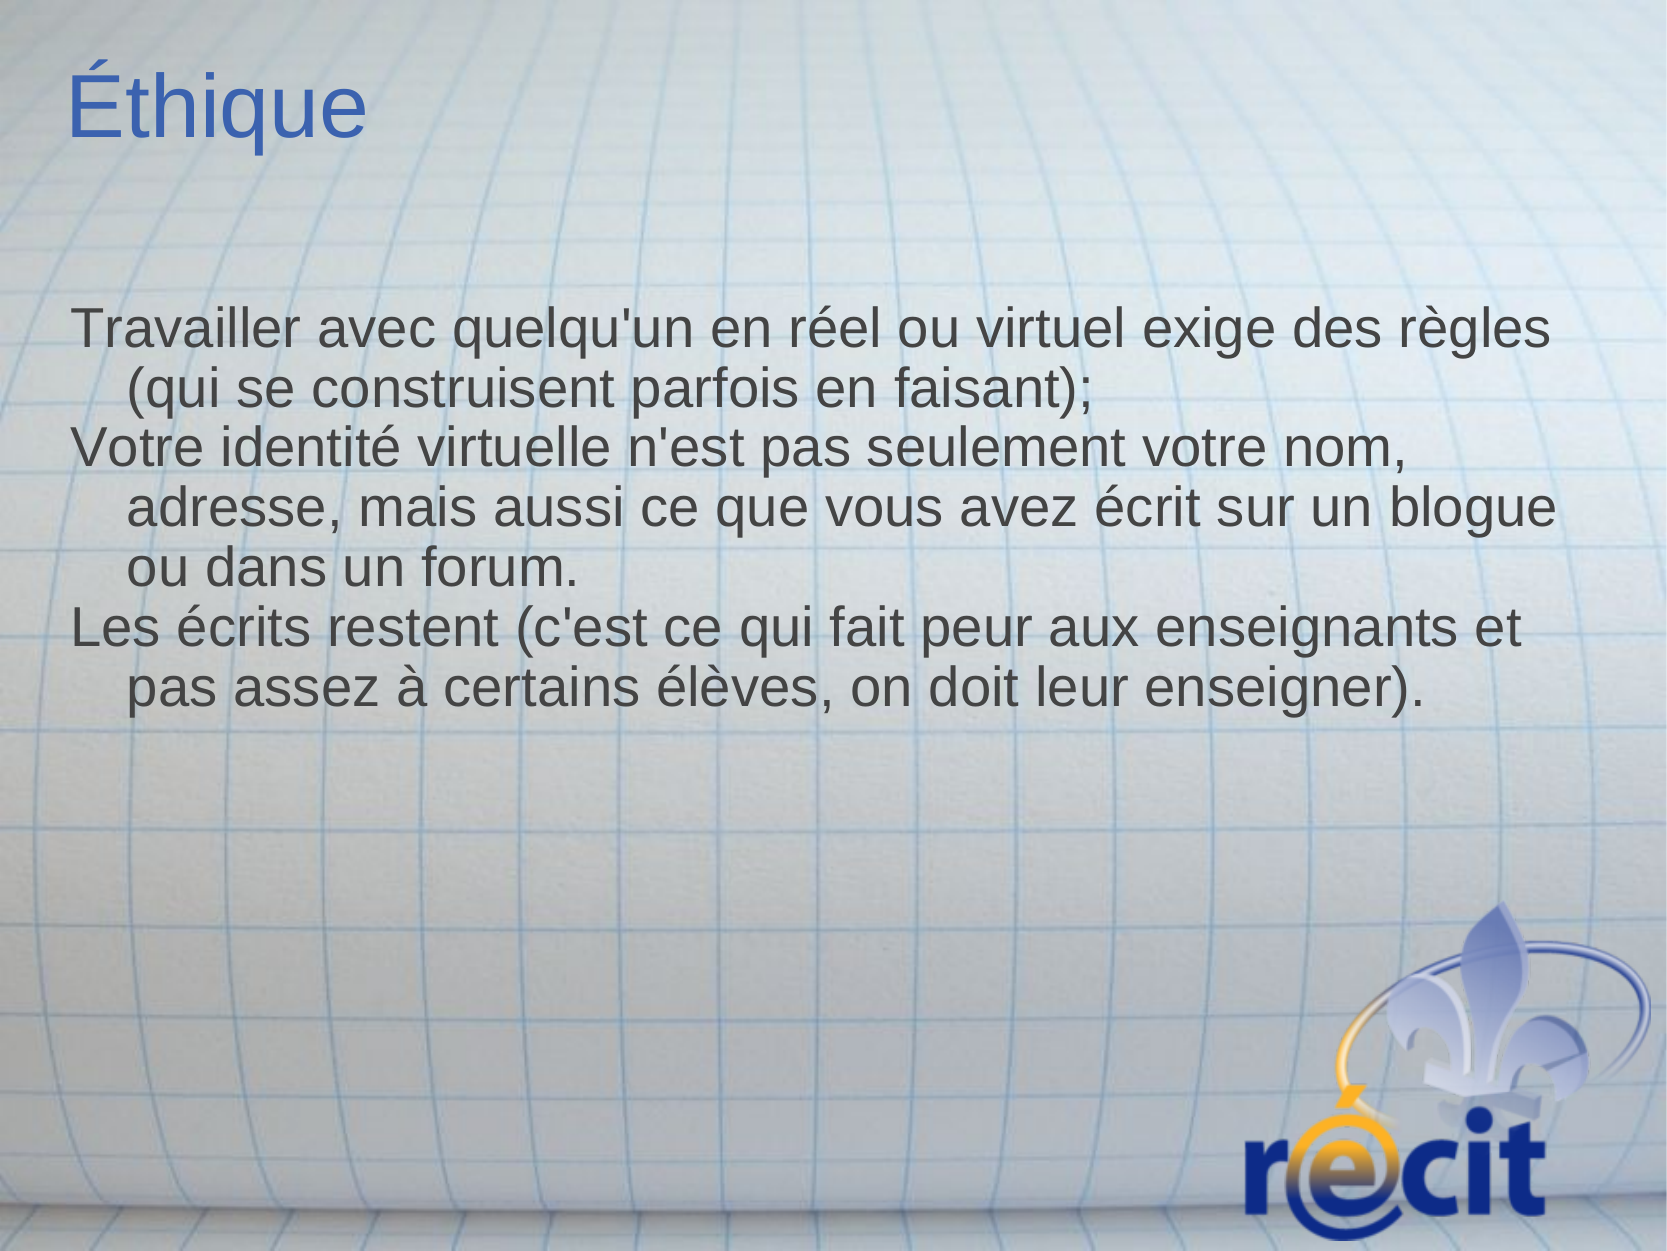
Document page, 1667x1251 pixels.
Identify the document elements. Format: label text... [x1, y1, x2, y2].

title Éthique [65, 61, 1653, 213]
list Travailler avec quelqu'un en réel ou virtuel exige des règles (qui se construisent parfois en faisant); Votre identité virtuelle n'est pas seulement votre nom, adresse, mais aussi ce que vous avez écrit sur un blogue ou dans un forum. Les écrits restent (c'est ce qui fait peur aux enseignants et pas assez à certains élèves, on doit leur enseigner). [51, 299, 1577, 945]
picture [0, 0, 1667, 1251]
